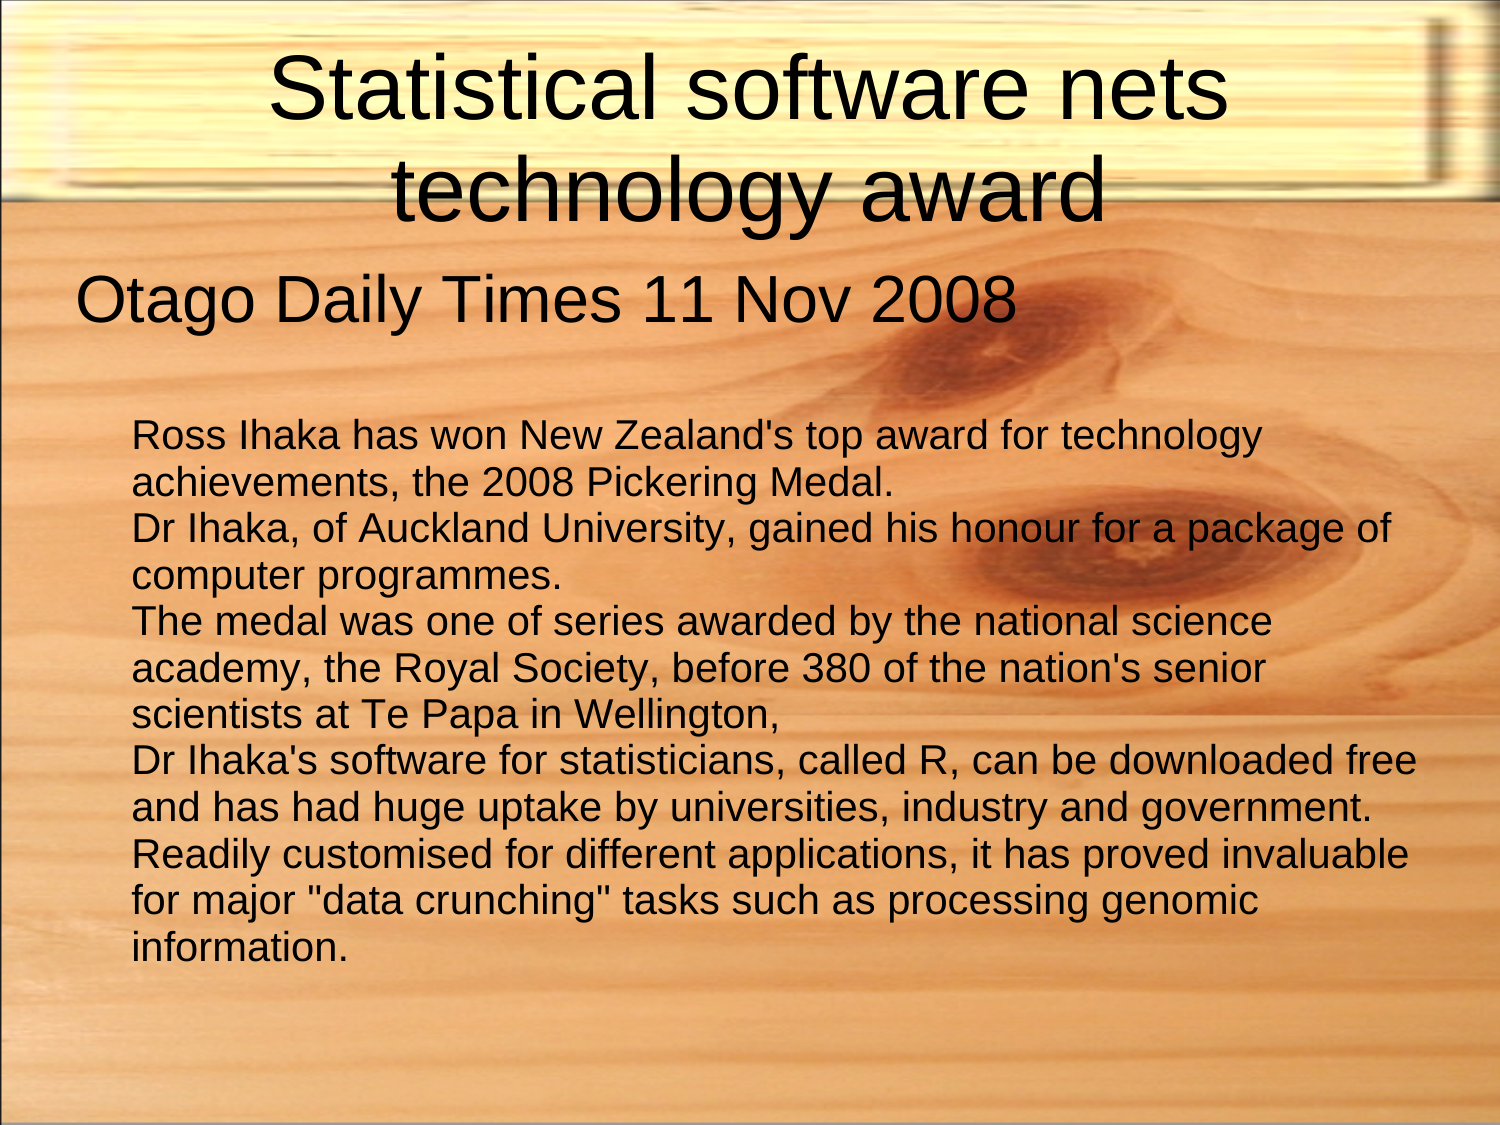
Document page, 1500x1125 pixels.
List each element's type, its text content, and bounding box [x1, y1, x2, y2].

list Otago Daily Times 11 Nov 2008 Ross Ihaka has won New Zealand's top award for technology achievements, the 2008 Pickering Medal. Dr Ihaka, of Auckland University, gained his honour for a package of computer programmes. The medal was one of series awarded by the national science academy, the Royal Society, before 380 of the nation's senior scientists at Te Papa in Wellington, Dr Ihaka's software for statisticians, called R, can be downloaded free and has had huge uptake by universities, industry and government. Readily customised for different applications, it has proved invaluable for major "data crunching" tasks such as processing genomic information. [75, 262, 1426, 1006]
picture [0, 0, 1500, 1125]
title Statistical software nets technology award [75, 36, 1426, 242]
